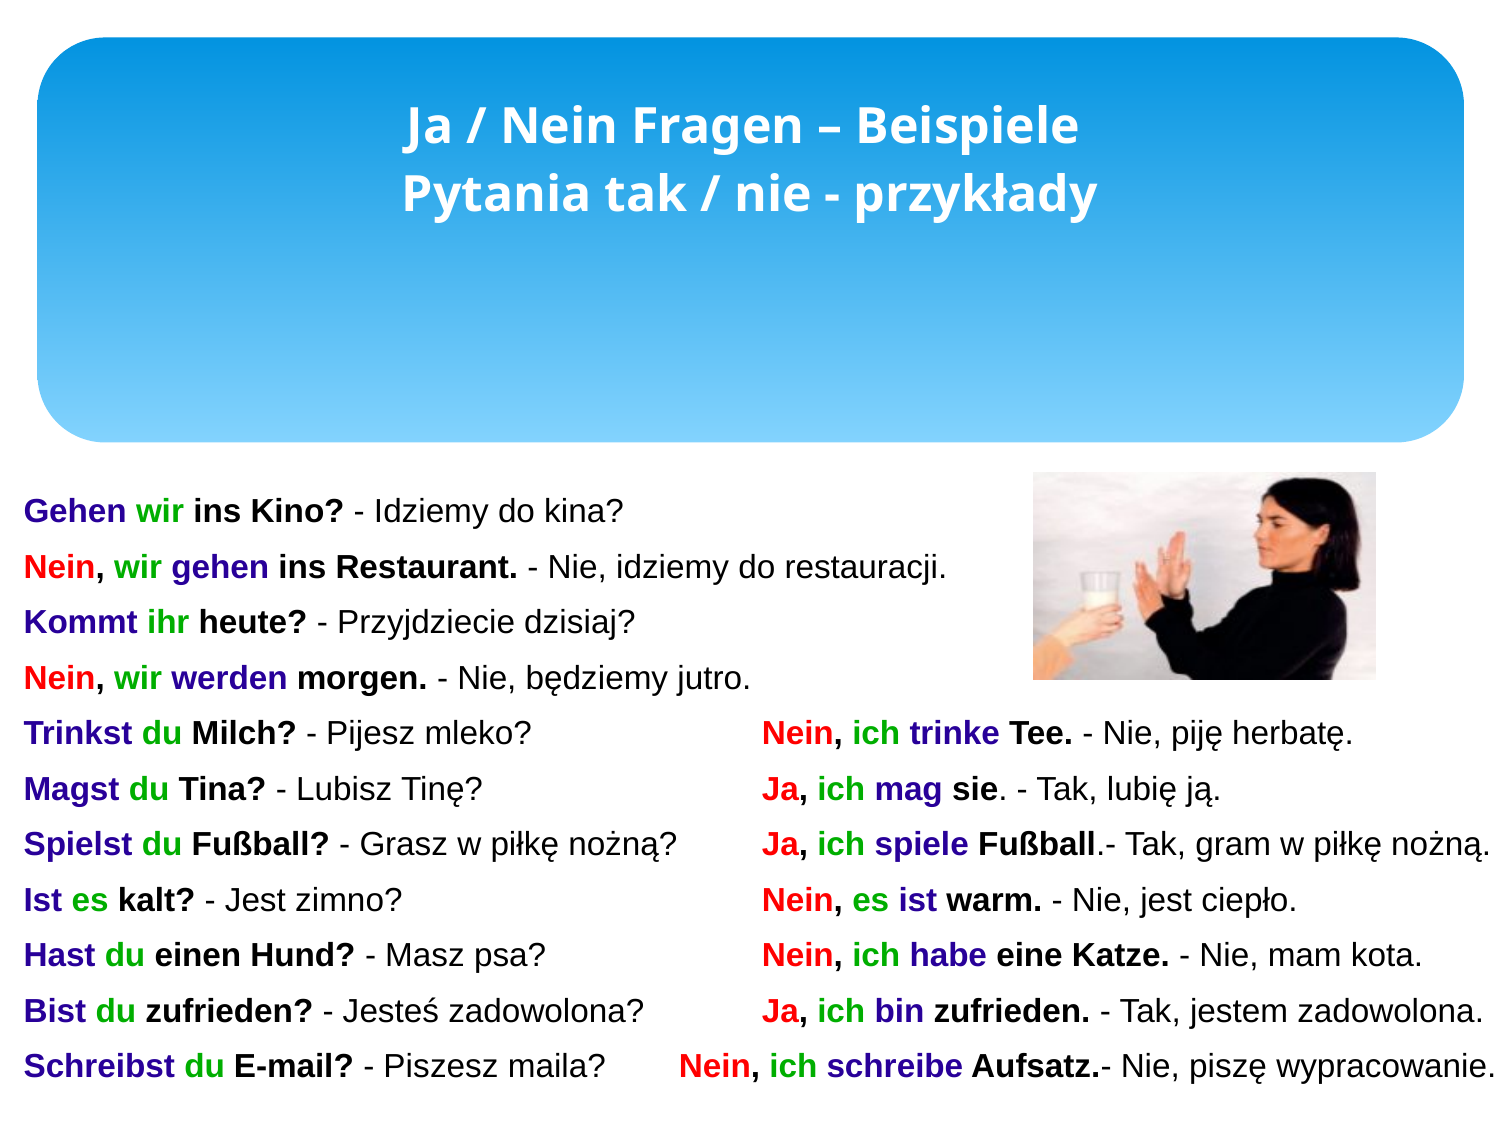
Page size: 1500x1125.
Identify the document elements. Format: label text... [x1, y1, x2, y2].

title Ja / Nein Fragen – Beispiele Pytania tak / nie - przykłady [75, 62, 1425, 254]
picture [1033, 472, 1376, 680]
subtitle Gehen wir ins Kino? - Idziemy do kina? Nein, wir gehen ins Restaurant. - Nie, idziemy do restauracji. Kommt ihr heute? - Przyjdziecie dzisiaj? Nein, wir werden morgen. - Nie, będziemy jutro. Trinkst du Milch? - Pijesz mleko? Nein, ich trinke Tee. - Nie, piję herbatę. Magst du Tina? - Lubisz Tinę? Ja, ich mag sie. - Tak, lubię ją. Spielst du Fußball? - Grasz w piłkę nożną? Ja, ich spiele Fußball.- Tak, gram w piłkę nożną. Ist es kalt? - Jest zimno? Nein, es ist warm. - Nie, jest ciepło. Hast du einen Hund? - Masz psa? Nein, ich habe eine Katze. - Nie, mam kota. Bist du zufrieden? - Jesteś zadowolona? Ja, ich bin zufrieden. - Tak, jestem zadowolona. Schreibst du E-mail? - Piszesz maila? Nein, ich schreibe Aufsatz.- Nie, piszę wypracowanie. [23, 473, 1500, 1125]
